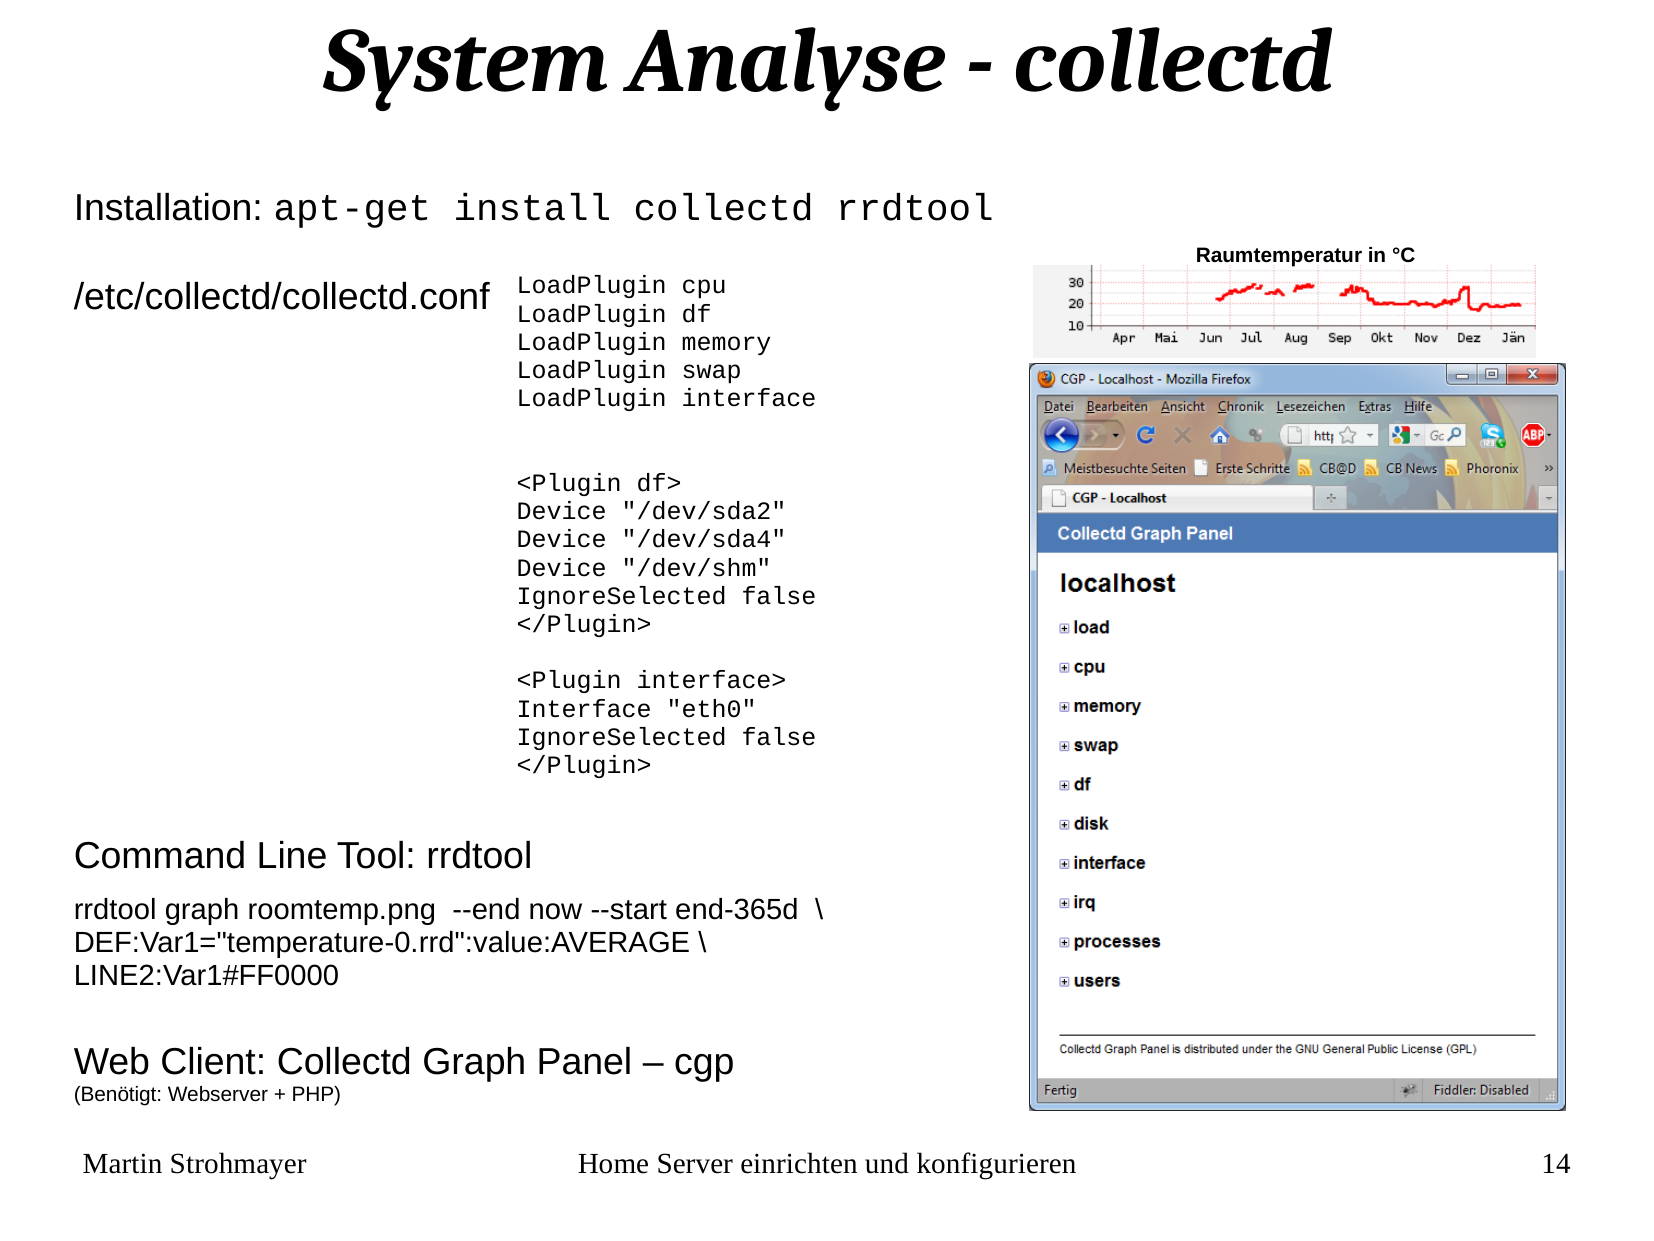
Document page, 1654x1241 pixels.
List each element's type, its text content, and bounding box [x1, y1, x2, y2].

text_box /etc/collectd/collectd.conf [59, 267, 680, 325]
picture [1029, 363, 1566, 1111]
text_box LoadPlugin cpu LoadPlugin df LoadPlugin memory LoadPlugin swap LoadPlugin interface <Plugin df> Device "/dev/sda2" Device "/dev/sda4" Device "/dev/shm" IgnoreSelected false </Plugin> <Plugin interface> Interface "eth0" IgnoreSelected false </Plugin> [501, 265, 945, 789]
picture [1033, 265, 1536, 358]
text_box rrdtool graph roomtemp.png --end now --start end-365d \ DEF:Var1="temperature-0.rrd":value:AVERAGE \ LINE2:Var1#FF0000 [59, 885, 945, 1040]
text_box Installation: apt-get install collectd rrdtool [59, 179, 1211, 239]
text_box Raumtemperatur in °C [1181, 236, 1447, 276]
text_box Command Line Tool: rrdtool [59, 826, 1004, 884]
title System Analyse - collectd [3, 7, 1654, 116]
text_box Web Client: Collectd Graph Panel – cgp (Benötigt: Webserver + PHP) [59, 1033, 1004, 1114]
